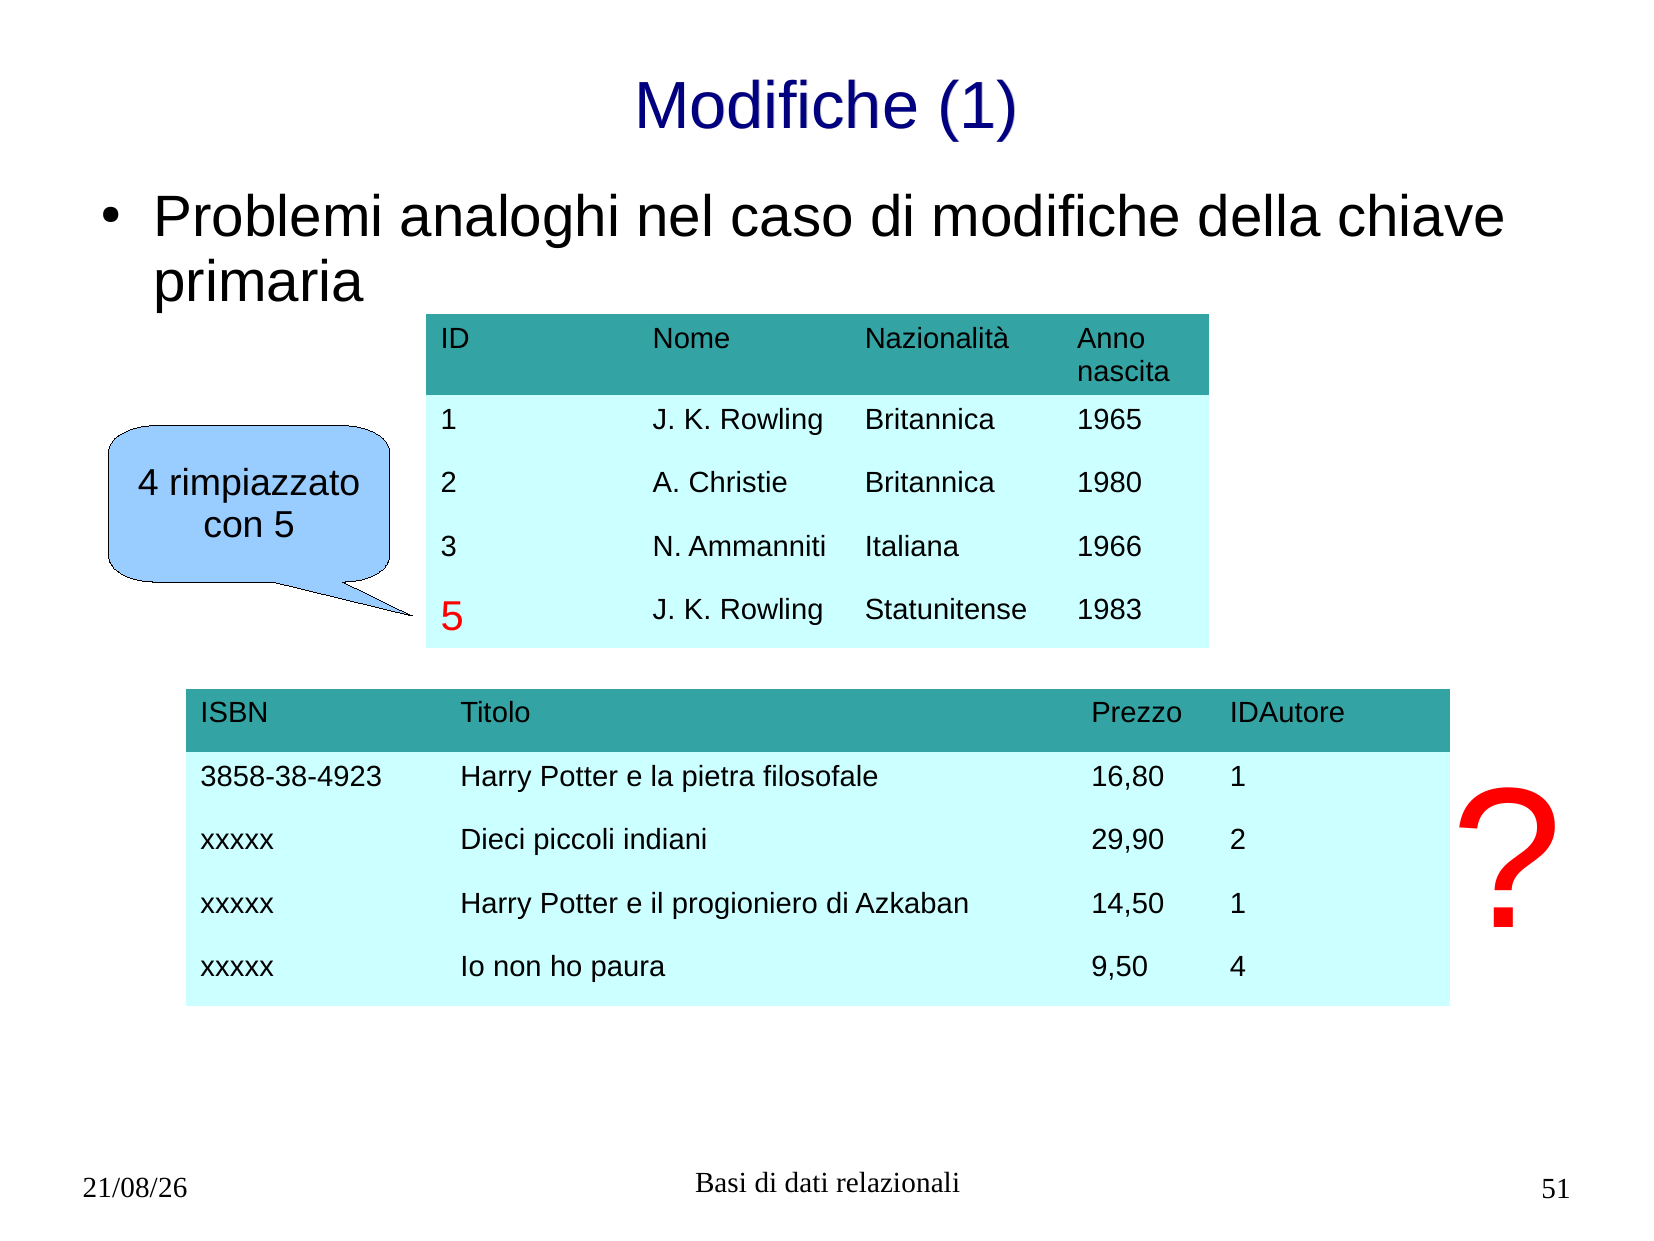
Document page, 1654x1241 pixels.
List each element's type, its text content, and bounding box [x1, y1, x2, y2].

table_cell Io non ho paura [446, 943, 1077, 1006]
table_cell 1 [426, 395, 638, 459]
table_cell N. Ammanniti [638, 522, 850, 585]
table_cell 9,50 [1077, 943, 1215, 1006]
table_cell Statunitense [850, 585, 1062, 648]
table_cell Dieci piccoli indiani [446, 816, 1077, 879]
table_cell A. Christie [638, 459, 850, 522]
table_cell 3858-38-4923 [186, 752, 446, 816]
table_cell Britannica [850, 459, 1062, 522]
title Modifiche (1) [82, 56, 1571, 154]
table_cell 1965 [1062, 395, 1209, 459]
table_cell 5 [426, 585, 638, 648]
table_cell 2 [1215, 816, 1431, 879]
table_cell J. K. Rowling [638, 585, 850, 648]
table_cell Italiana [850, 522, 1062, 585]
table_cell Harry Potter e il progioniero di Azkaban [446, 879, 1077, 943]
table_cell 1 [1215, 752, 1431, 816]
table_cell Britannica [850, 395, 1062, 459]
text_box 4 rimpiazzato con 5 [108, 425, 413, 616]
table_header Titolo [446, 689, 1077, 752]
table_header Nome [638, 314, 850, 395]
table_cell 1980 [1062, 459, 1209, 522]
table_cell 1983 [1062, 585, 1209, 648]
table_cell xxxxx [186, 879, 446, 943]
table_cell Harry Potter e la pietra filosofale [446, 752, 1077, 816]
list Problemi analoghi nel caso di modifiche della chiave primaria [82, 183, 1571, 1130]
table_cell 29,90 [1077, 816, 1215, 879]
table_cell 4 [1215, 943, 1450, 1006]
table_cell 2 [426, 459, 638, 522]
table_cell 16,80 [1077, 752, 1215, 816]
table_cell xxxxx [186, 816, 446, 879]
text_box ? [1431, 733, 1591, 984]
table_header ID [426, 314, 638, 395]
table_header Anno nascita [1062, 314, 1209, 395]
table_cell 14,50 [1077, 879, 1215, 943]
table_cell 3 [426, 522, 638, 585]
table_cell J. K. Rowling [638, 395, 850, 459]
table_cell 1 [1215, 879, 1431, 943]
table_cell 1966 [1062, 522, 1209, 585]
table_header IDAutore [1215, 689, 1450, 752]
table_cell xxxxx [186, 943, 446, 1006]
table_header Prezzo [1077, 689, 1215, 752]
table_header ISBN [186, 689, 446, 752]
table_header Nazionalità [850, 314, 1062, 395]
